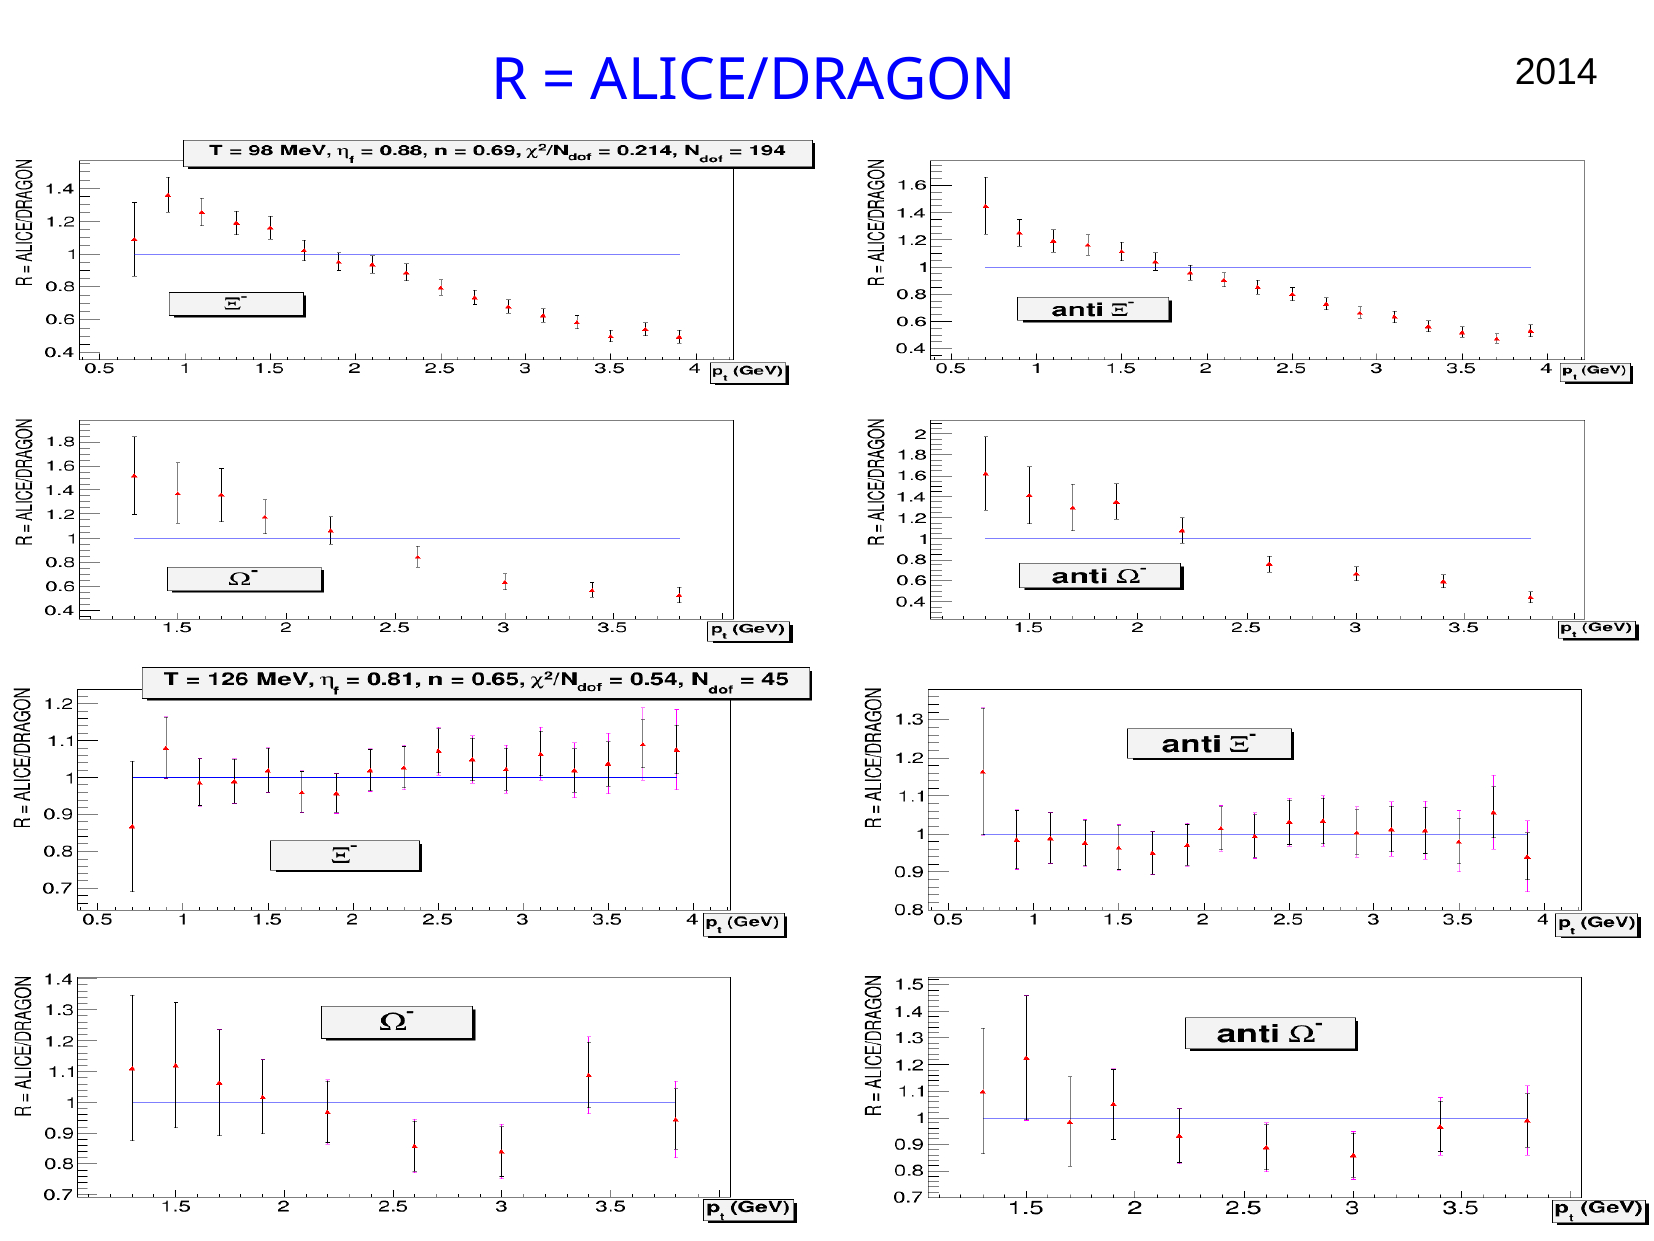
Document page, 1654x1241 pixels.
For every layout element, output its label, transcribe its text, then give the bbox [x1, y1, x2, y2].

title R = ALICE/DRAGON [82, 32, 1426, 121]
picture [0, 659, 1654, 1231]
text_box 2014 [1500, 43, 1613, 101]
picture [2, 134, 1654, 646]
